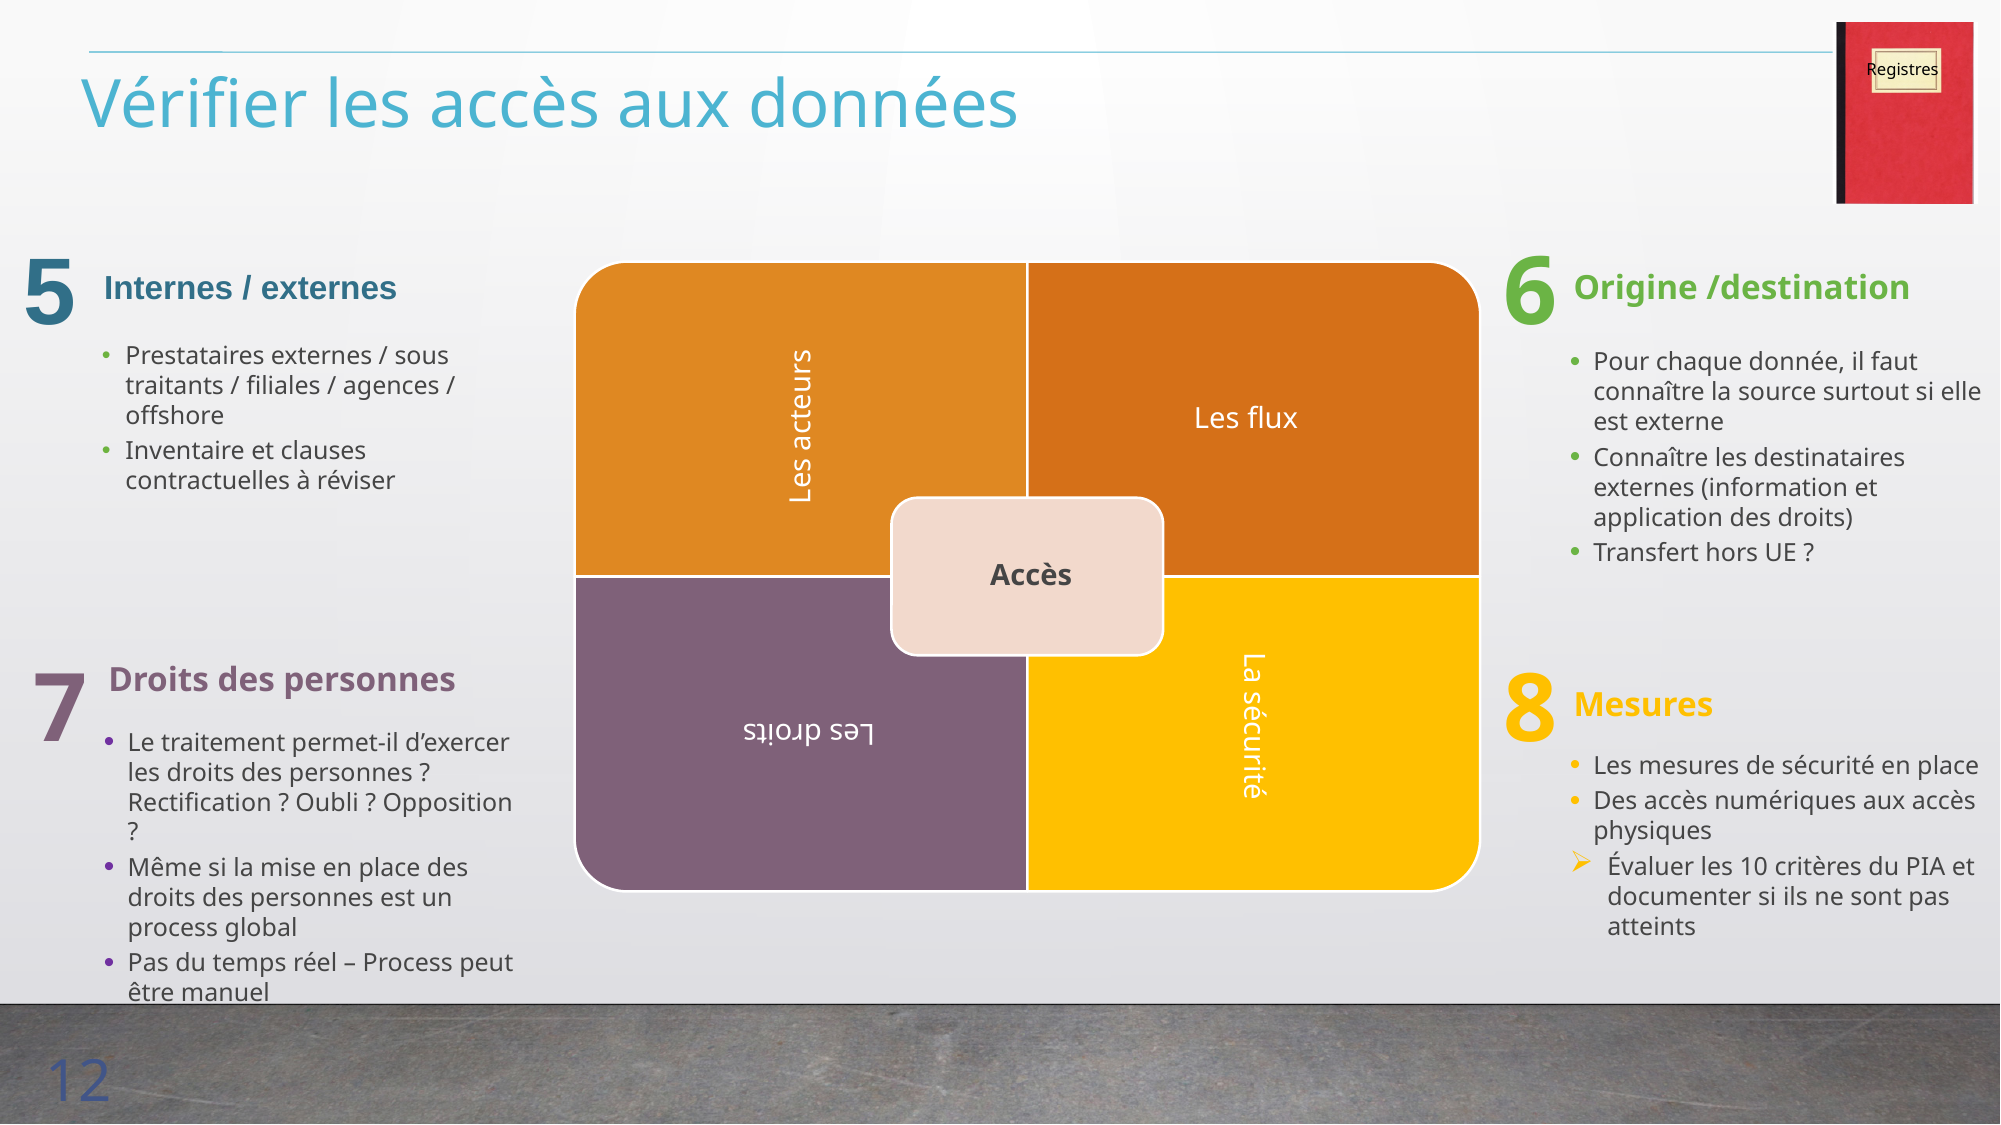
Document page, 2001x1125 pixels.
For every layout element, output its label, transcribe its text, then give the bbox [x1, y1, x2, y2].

text_box 8 [1486, 637, 1560, 769]
text_box Les droits [574, 576, 1027, 892]
text_box Prestataires externes / sous traitants / filiales / agences / offshore Inventaire et clauses contractuelles à réviser [87, 332, 528, 530]
picture [0, 1004, 2000, 1124]
text_box Mesures [1556, 674, 1990, 732]
text_box Accès [891, 497, 1164, 656]
text_box La sécurité [1027, 576, 1481, 892]
text_box Droits des personnes [91, 649, 525, 707]
slide_number <numéro> [8, 1035, 127, 1118]
text_box Pour chaque donnée, il faut connaître la source surtout si elle est externe Connaître les destinataires externes (information et application des droits) Transfert hors UE ? [1556, 332, 1998, 530]
text_box Les mesures de sécurité en place Des accès numériques aux accès physiques Évaluer les 10 critères du PIA et documenter si ils ne sont pas atteints [1556, 735, 1998, 933]
picture [1832, 22, 1979, 204]
text_box 6 [1486, 221, 1560, 352]
text_box Les acteurs [574, 261, 1027, 576]
text_box 7 [16, 637, 89, 769]
text_box Registres [1851, 51, 1954, 87]
text_box Origine /destination [1556, 258, 1990, 316]
text_box 5 [6, 221, 79, 352]
title Vérifier les accès aux données [66, 52, 1832, 153]
text_box Les flux [1027, 261, 1481, 576]
text_box Internes / externes [87, 258, 521, 316]
text_box Le traitement permet-il d’exercer les droits des personnes ? Rectification ? Oubli ? Opposition ? Même si la mise en place des droits des personnes est un process global Pas du temps réel – Process peut être manuel [90, 712, 532, 910]
